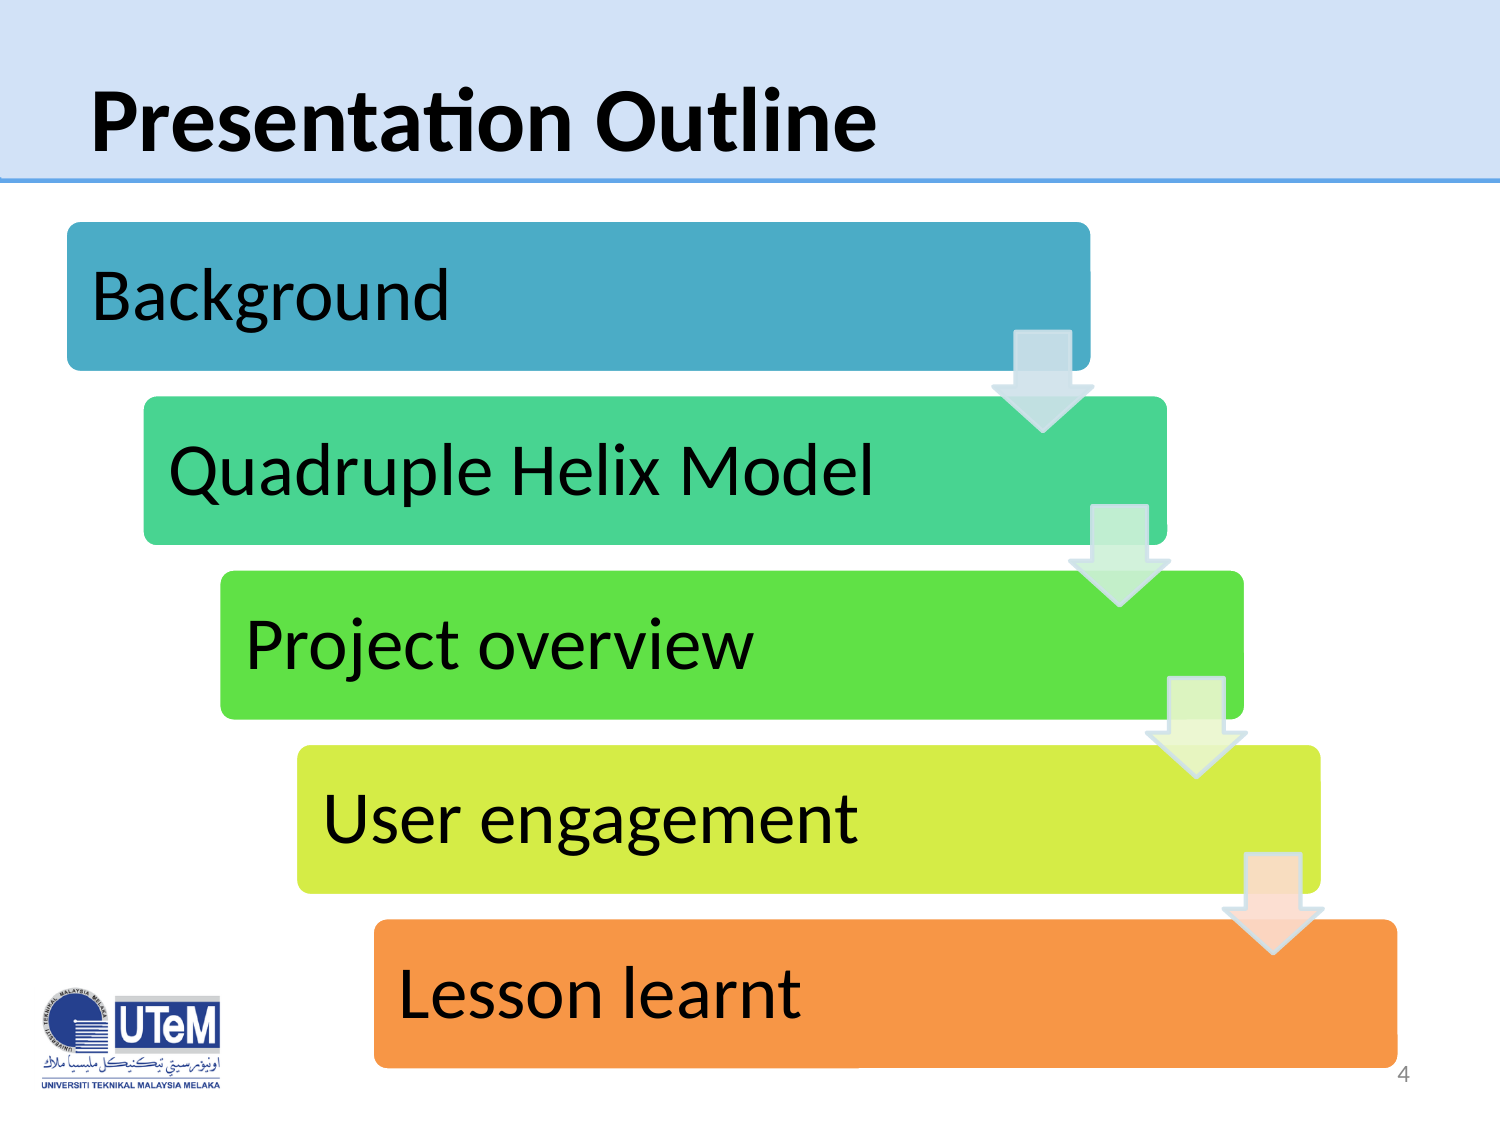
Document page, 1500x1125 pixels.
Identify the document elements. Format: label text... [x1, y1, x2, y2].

text_box User engagement [295, 742, 1323, 896]
text_box [1069, 506, 1170, 606]
picture [0, 0, 1500, 183]
text_box [1223, 853, 1323, 954]
text_box Lesson learnt [371, 917, 1400, 1071]
slide_number <編號> [1074, 1042, 1425, 1103]
text_box [993, 331, 1093, 432]
text_box [1146, 677, 1247, 778]
text_box Background [64, 219, 1093, 373]
text_box Project overview [218, 568, 1247, 722]
picture [34, 987, 224, 1091]
title Presentation Outline [75, 45, 1425, 185]
text_box Quadruple Helix Model [141, 394, 1170, 548]
